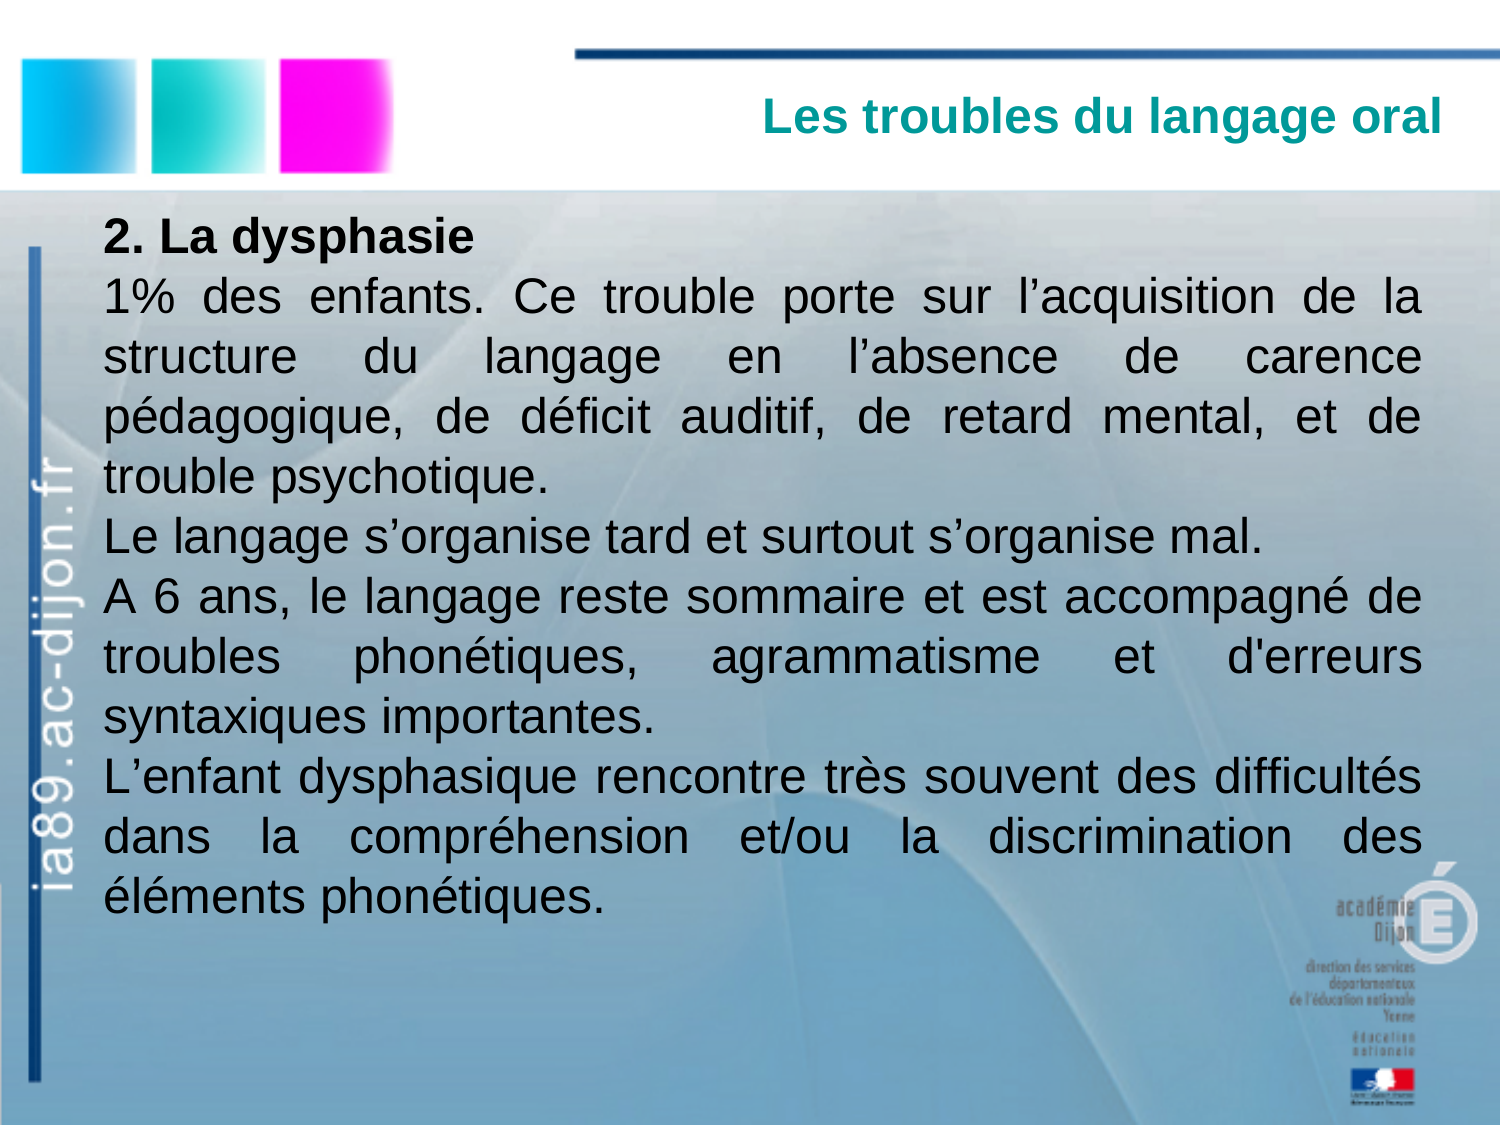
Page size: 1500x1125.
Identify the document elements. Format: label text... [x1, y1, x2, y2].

list 2. La dysphasie 1% des enfants. Ce trouble porte sur l’acquisition de la structure du langage en l’absence de carence pédagogique, de déficit auditif, de retard mental, et de trouble psychotique. Le langage s’organise tard et surtout s’organise mal. A 6 ans, le langage reste sommaire et est accompagné de troubles phonétiques, agrammatisme et d'erreurs syntaxiques importantes. L’enfant dysphasique rencontre très souvent des difficultés dans la compréhension et/ou la discrimination des éléments phonétiques. [88, 196, 1439, 1004]
title Les troubles du langage oral [425, 42, 1459, 185]
picture [0, 0, 1500, 1125]
